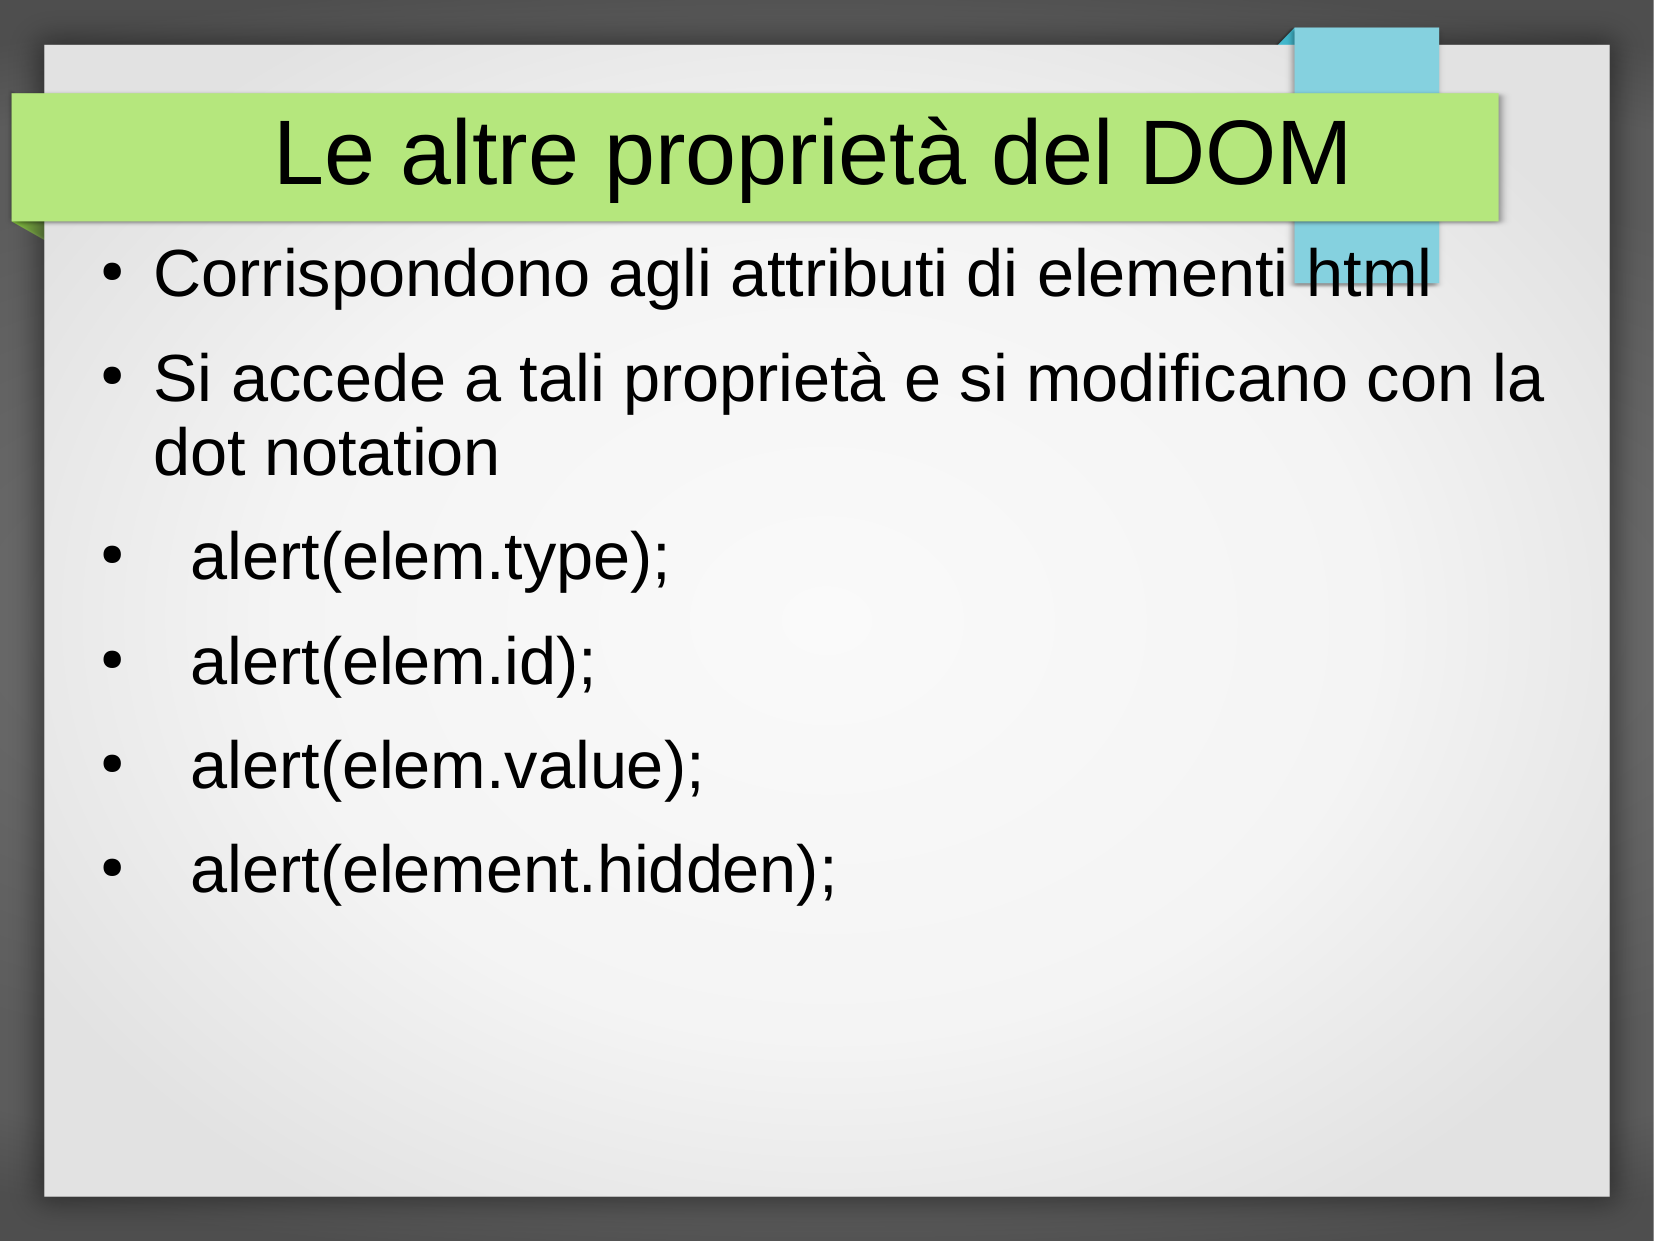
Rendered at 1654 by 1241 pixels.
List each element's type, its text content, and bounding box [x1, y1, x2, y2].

title Le altre proprietà del DOM [82, 49, 1571, 236]
picture [0, 0, 1654, 1241]
list Corrispondono agli attributi di elementi html Si accede a tali proprietà e si modificano con la dot notation alert(elem.type); alert(elem.id); alert(elem.value); alert(element.hidden); [82, 236, 1571, 1182]
